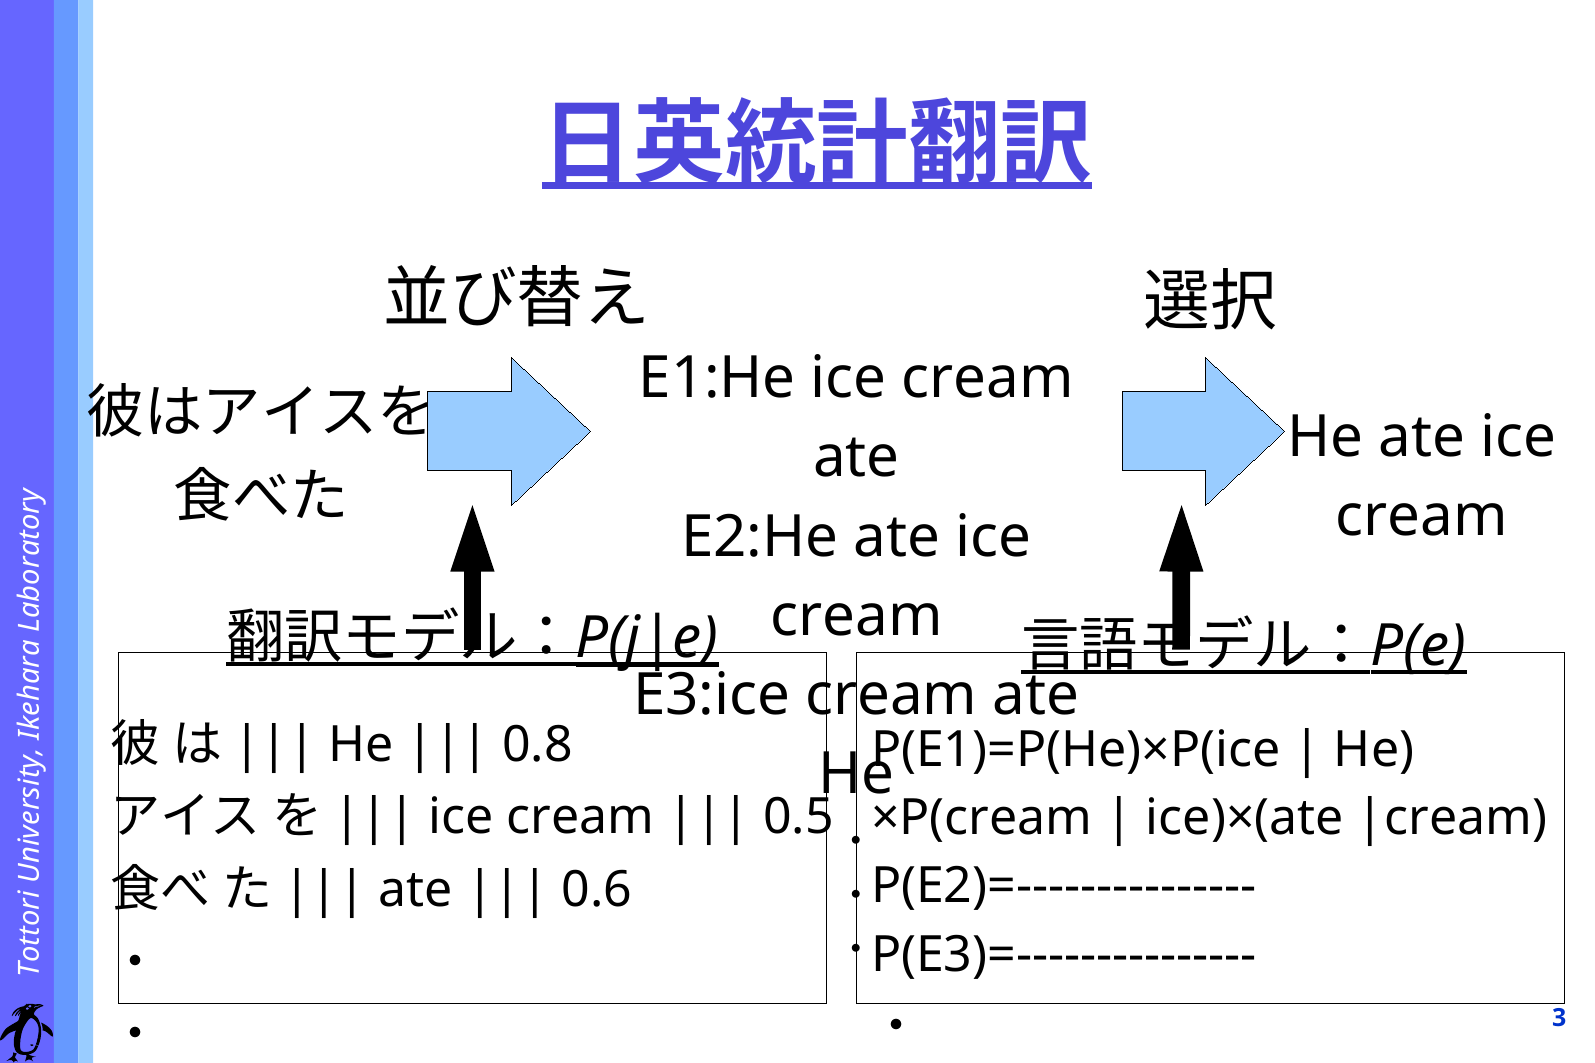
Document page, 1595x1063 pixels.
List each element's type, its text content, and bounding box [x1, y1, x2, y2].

text_box 彼はアイスを 食べた [59, 357, 464, 493]
text_box 言語モデル：P(e) P(E1)=P(He)×P(ice | He) ×P(cream | ice)×(ate |cream) P(E2)=--------------- P(E3)=--------------- ・ [856, 652, 1565, 1004]
title 日英統計翻訳 [92, 24, 1542, 247]
text_box [427, 357, 591, 506]
text_box 言語モデル：P(e) P(E1)=P(He)×P(ice | He) ×P(cream | ice)×(ate |cream) P(E2)=--------------- P(E3)=--------------- ・ [1111, 652, 1407, 670]
text_box E1:He ice cream ate E2:He ate ice cream E3:ice cream ate He ・ ・ ・ [590, 327, 1123, 631]
text_box 翻訳モデル：P(j|e) 彼 は ||| He ||| 0.8 アイス を ||| ice cream ||| 0.5 食べ た ||| ate ||| 0.6 ・ ・ [335, 652, 612, 662]
text_box 並び替え [324, 236, 709, 318]
text_box 選択 [1092, 240, 1329, 325]
text_box [1122, 357, 1285, 506]
text_box He ate ice cream [1249, 386, 1595, 519]
text_box 翻訳モデル：P(j|e) 彼 は ||| He ||| 0.8 アイス を ||| ice cream ||| 0.5 食べ た ||| ate ||| 0.6 ・ ・ [118, 652, 827, 1004]
